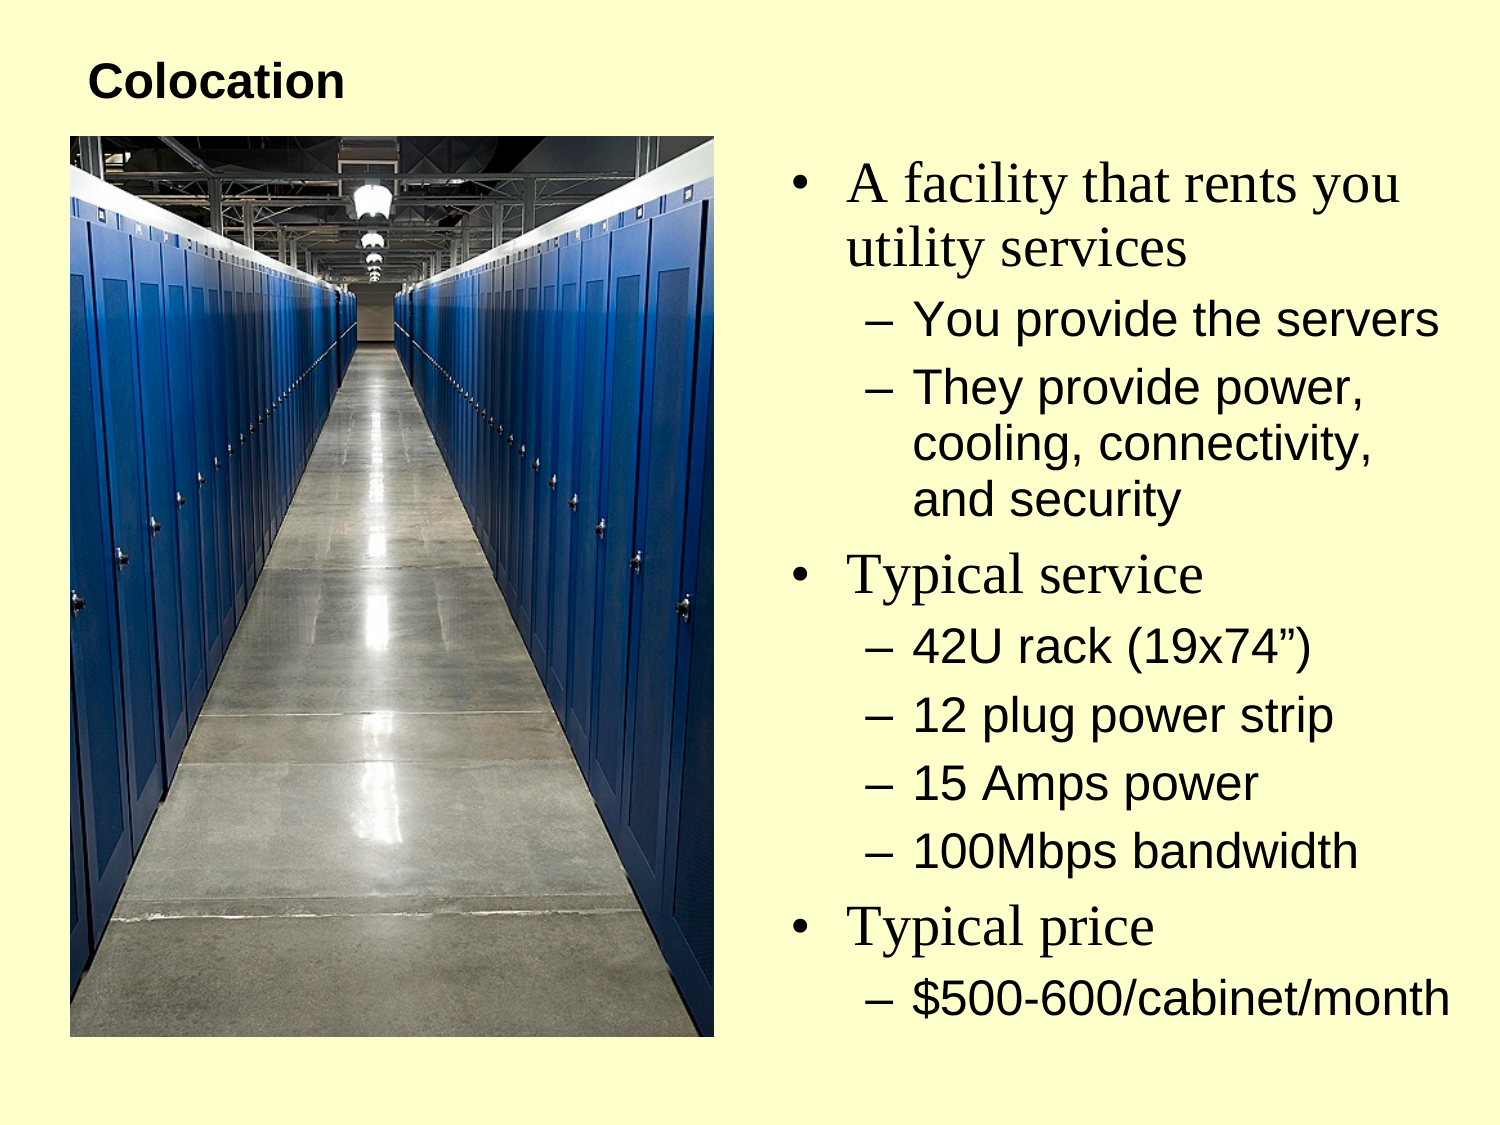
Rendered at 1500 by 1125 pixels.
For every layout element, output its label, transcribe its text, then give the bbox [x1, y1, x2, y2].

title Colocation [87, 37, 1500, 126]
list A facility that rents you utility services You provide the servers They provide power, cooling, connectivity, and security Typical service 42U rack (19x74”) 12 plug power strip 15 Amps power 100Mbps bandwidth Typical price $500-600/cabinet/month [790, 149, 1461, 1027]
picture [70, 136, 714, 1037]
